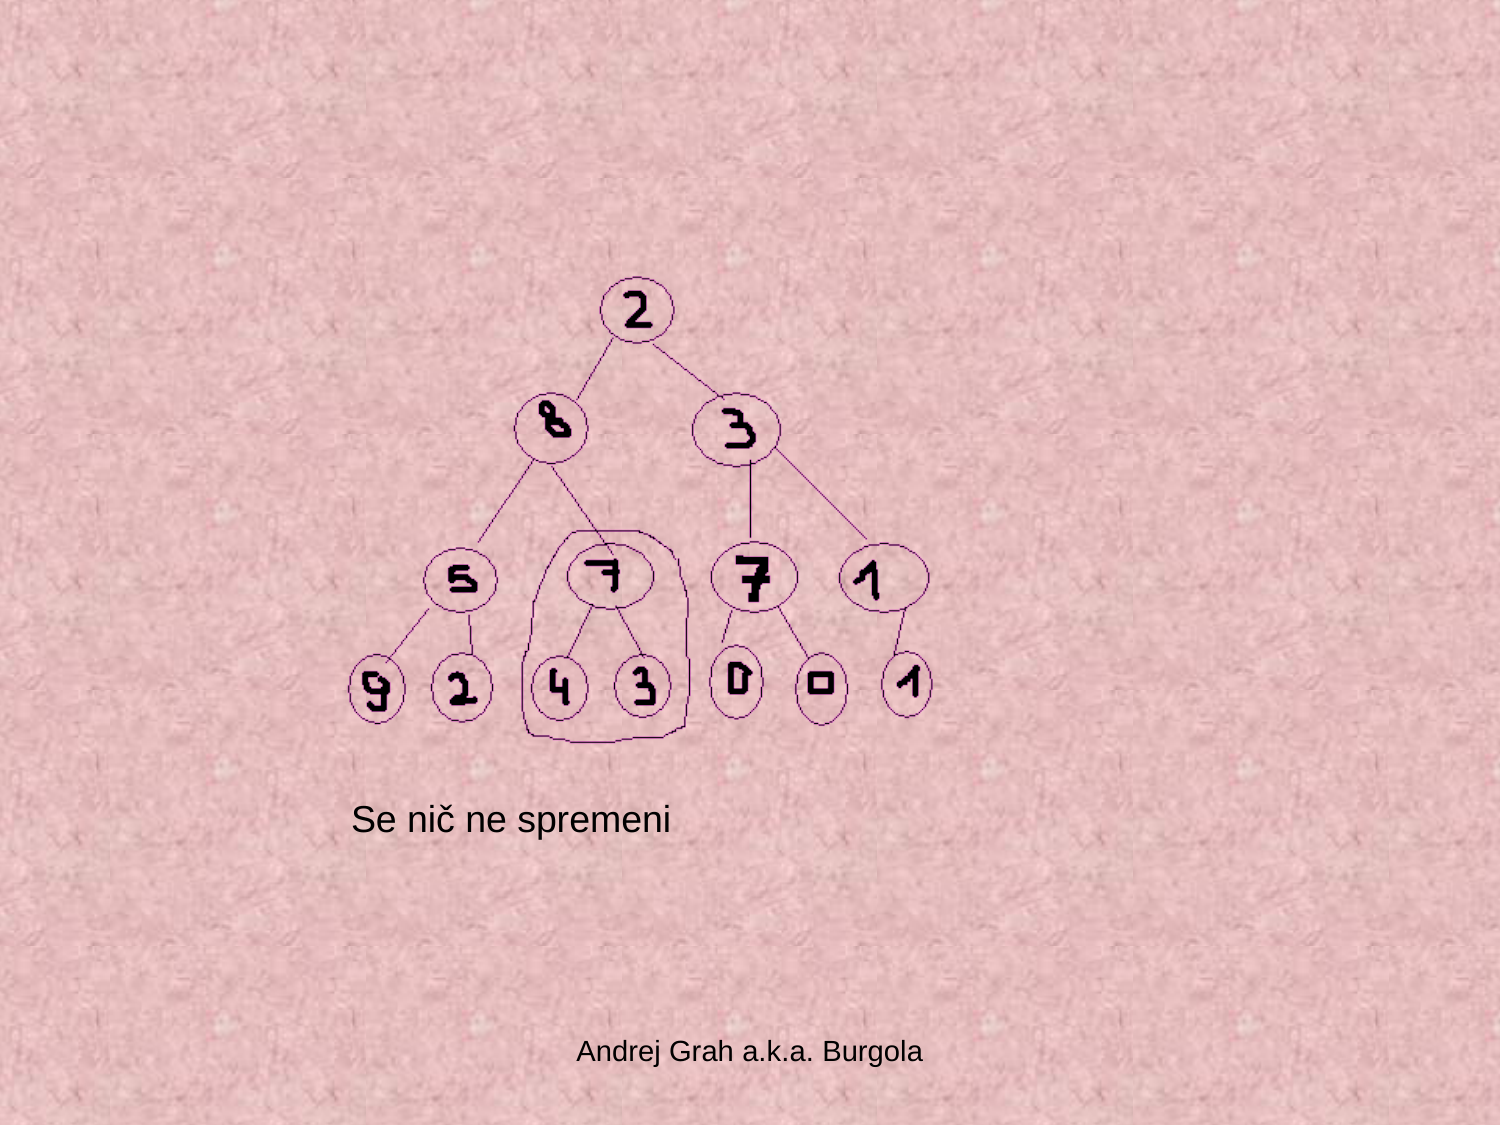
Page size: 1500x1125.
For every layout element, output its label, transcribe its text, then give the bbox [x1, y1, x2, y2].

text_box Andrej Grah a.k.a. Burgola [512, 1024, 988, 1103]
text_box Se nič ne spremeni [336, 786, 1199, 848]
picture [0, 0, 1500, 1125]
